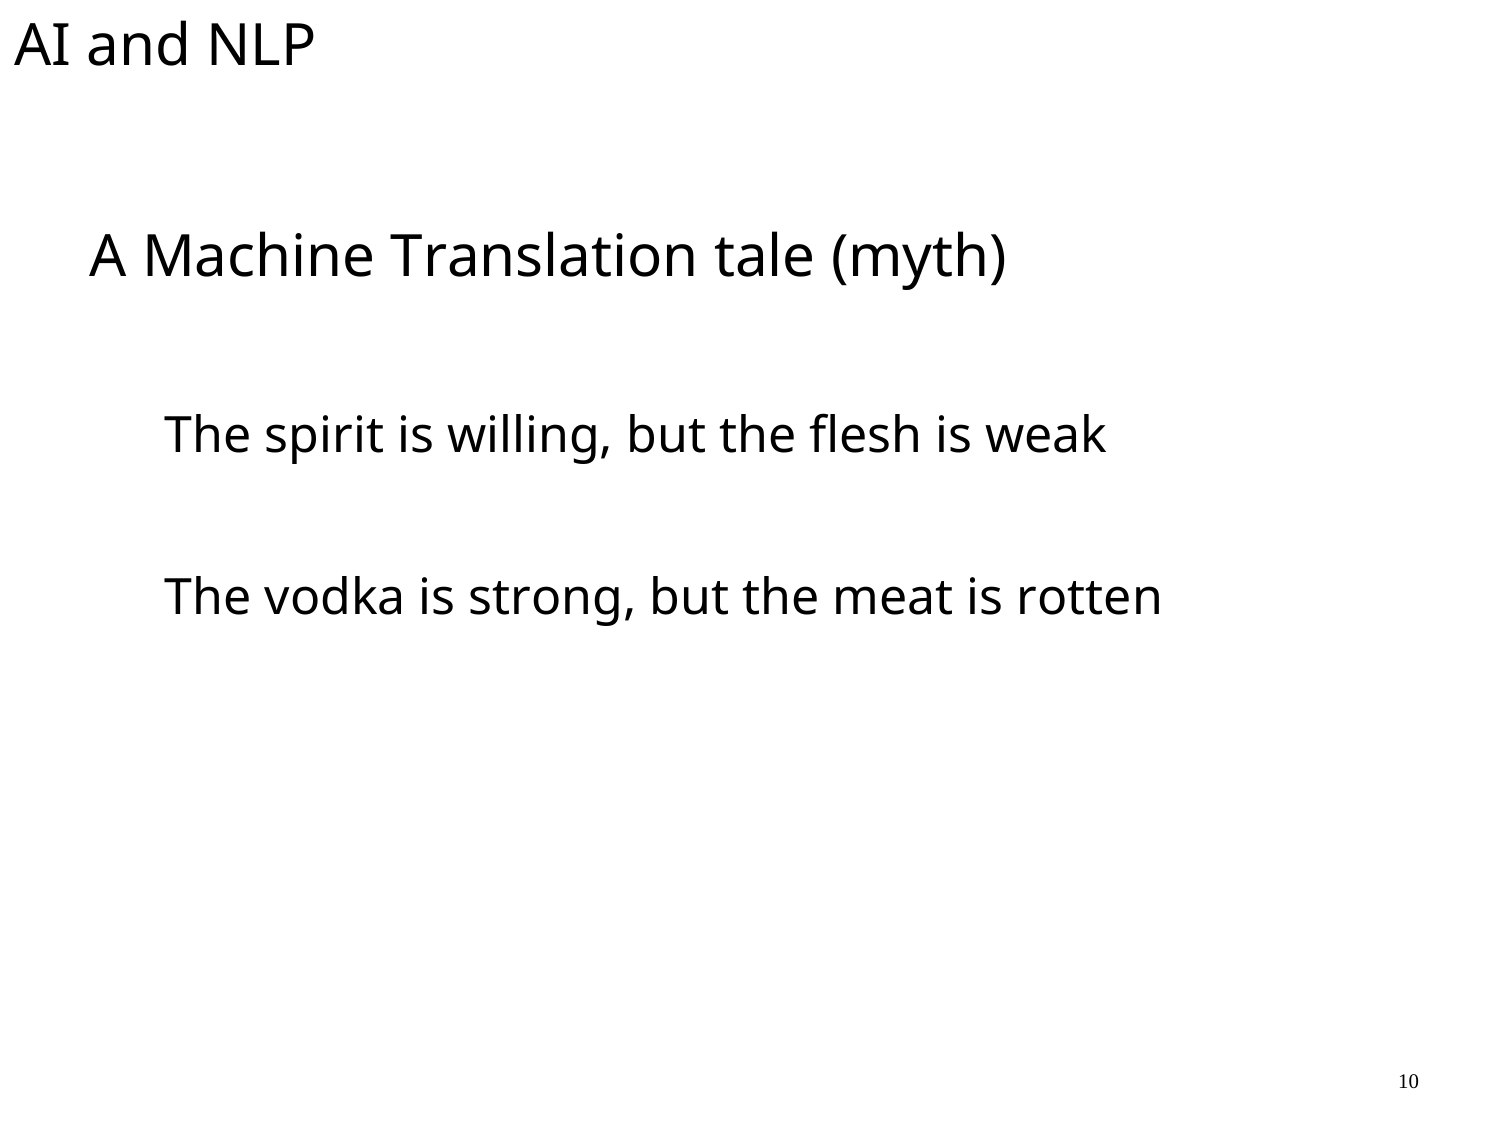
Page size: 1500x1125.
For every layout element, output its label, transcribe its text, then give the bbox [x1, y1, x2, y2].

list A Machine Translation tale (myth) The spirit is willing, but the flesh is weak The vodka is strong, but the meat is rotten [75, 112, 1438, 1001]
title AI and NLP [0, 0, 1500, 86]
